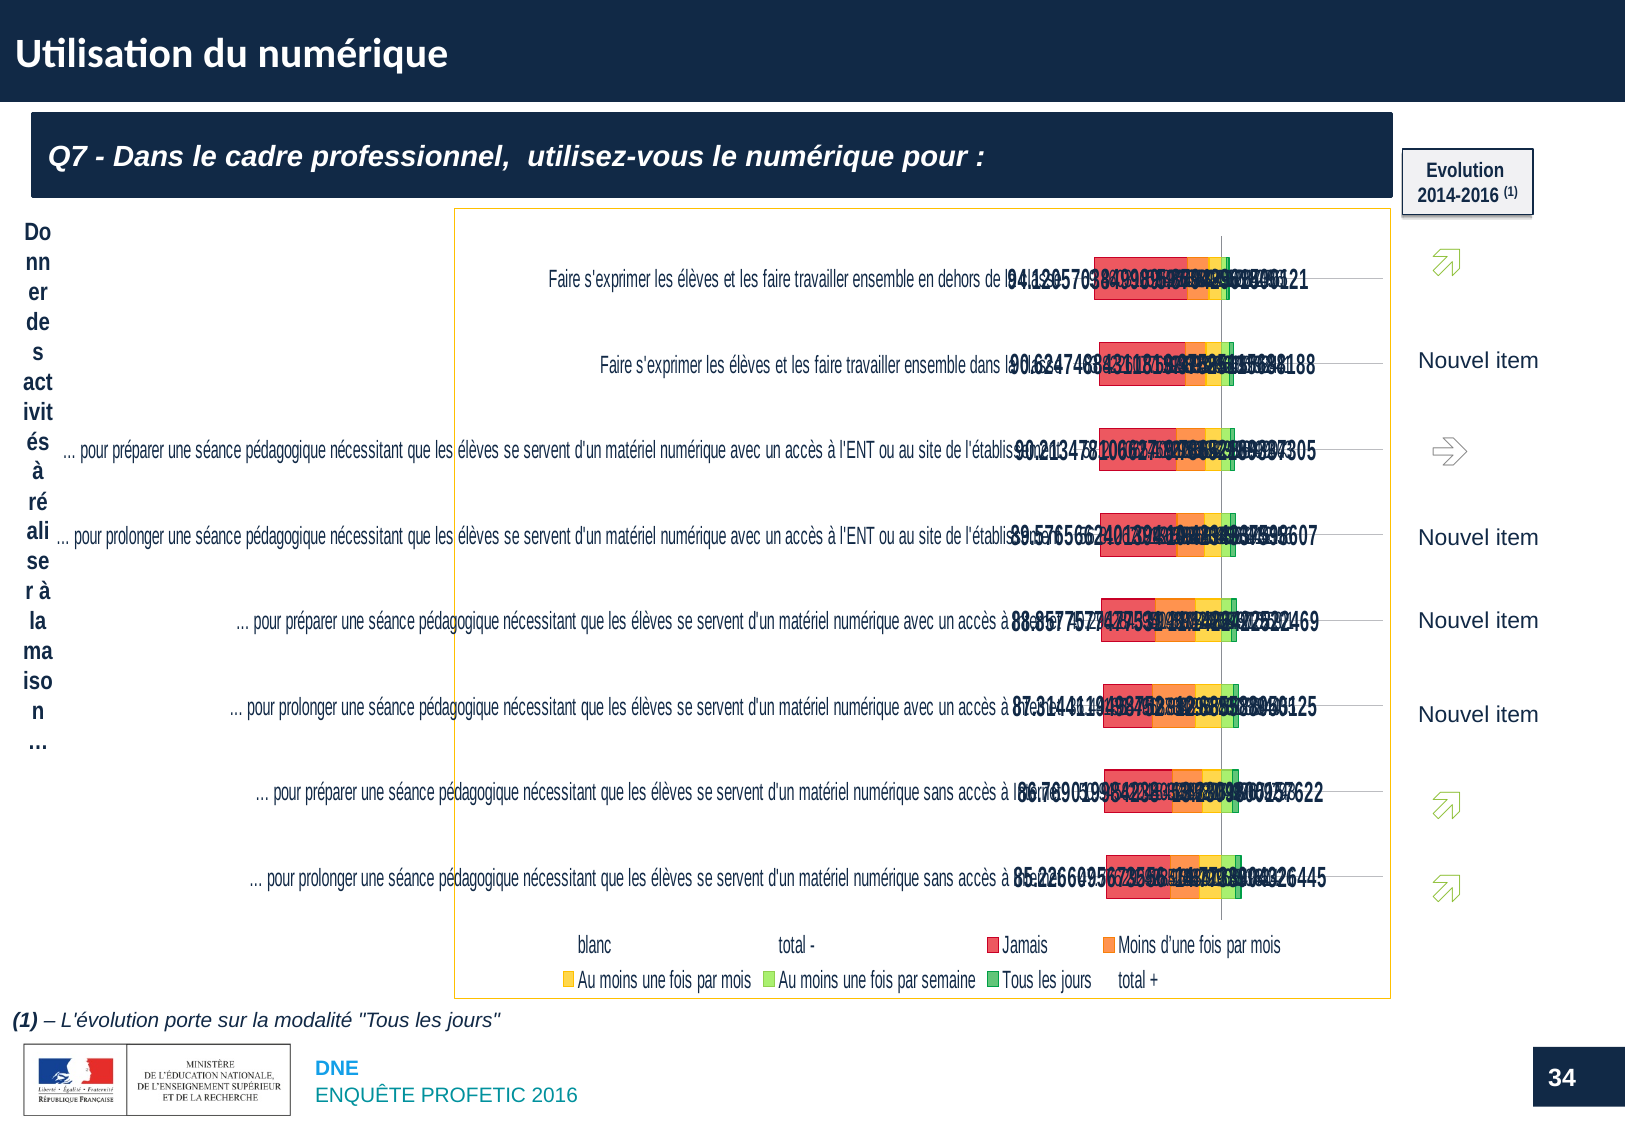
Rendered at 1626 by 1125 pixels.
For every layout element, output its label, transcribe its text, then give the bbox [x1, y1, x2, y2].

text_box  [1414, 420, 1488, 482]
text_box Nouvel item [1403, 692, 1556, 736]
text_box Q7 - Dans le cadre professionnel, utilisez-vous le numérique pour : [33, 114, 1391, 196]
text_box Nouvel item [1403, 515, 1556, 559]
text_box  [1414, 857, 1481, 919]
text_box Evolution 2014-2016 (1) [1402, 149, 1534, 215]
title Utilisation du numérique [0, 0, 1625, 102]
chart [56, 208, 1392, 1000]
text_box  [1414, 231, 1481, 293]
text_box Nouvel item [1403, 597, 1556, 641]
text_box Nouvel item [1403, 338, 1556, 382]
text_box Donner des activités à réaliser à la maison… [8, 208, 68, 762]
text_box  [1414, 775, 1481, 836]
text_box 34 [1533, 1046, 1625, 1107]
text_box (1) – L'évolution porte sur la modalité "Tous les jours" [0, 999, 523, 1040]
